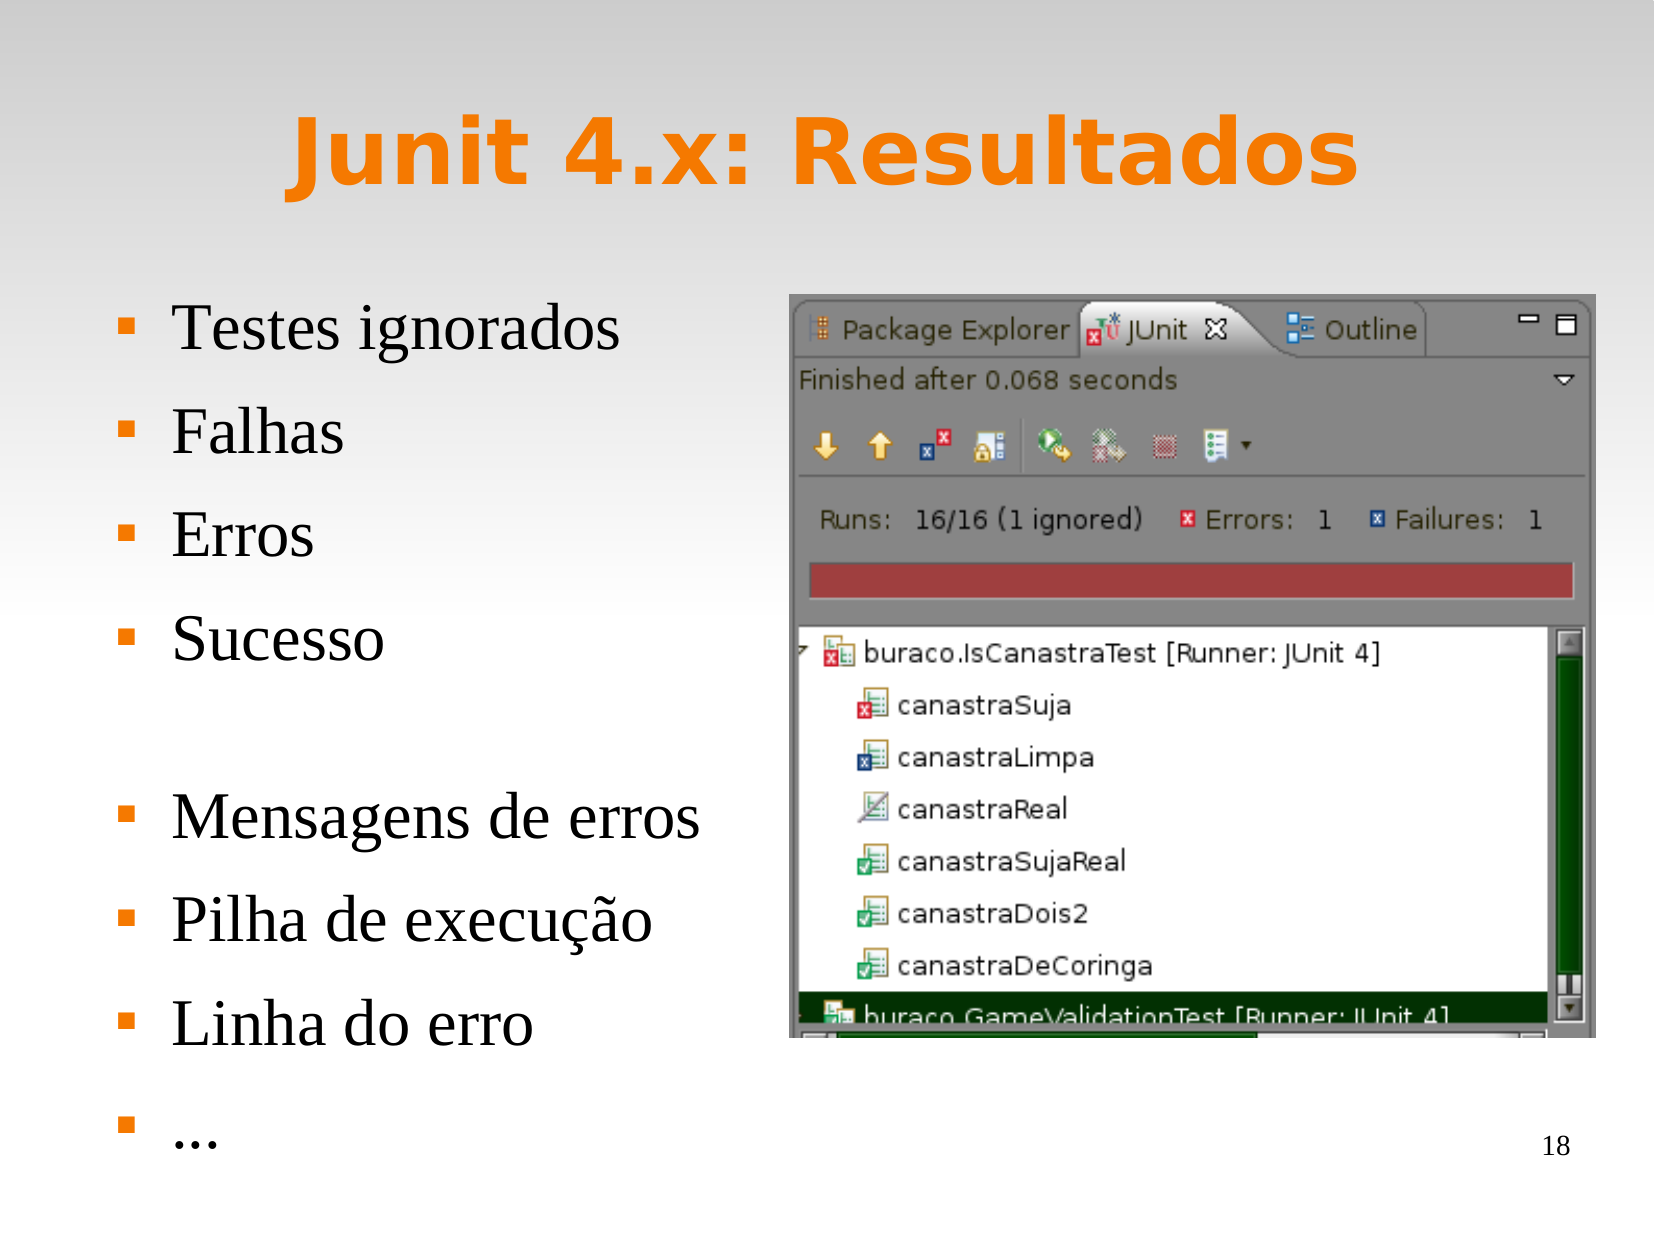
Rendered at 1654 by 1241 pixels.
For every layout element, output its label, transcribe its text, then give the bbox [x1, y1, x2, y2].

list Testes ignorados Falhas Erros Sucesso Mensagens de erros Pilha de execução Linha do erro ... [82, 290, 1571, 1225]
title Junit 4.x: Resultados [82, 49, 1571, 257]
picture [789, 294, 1596, 1038]
